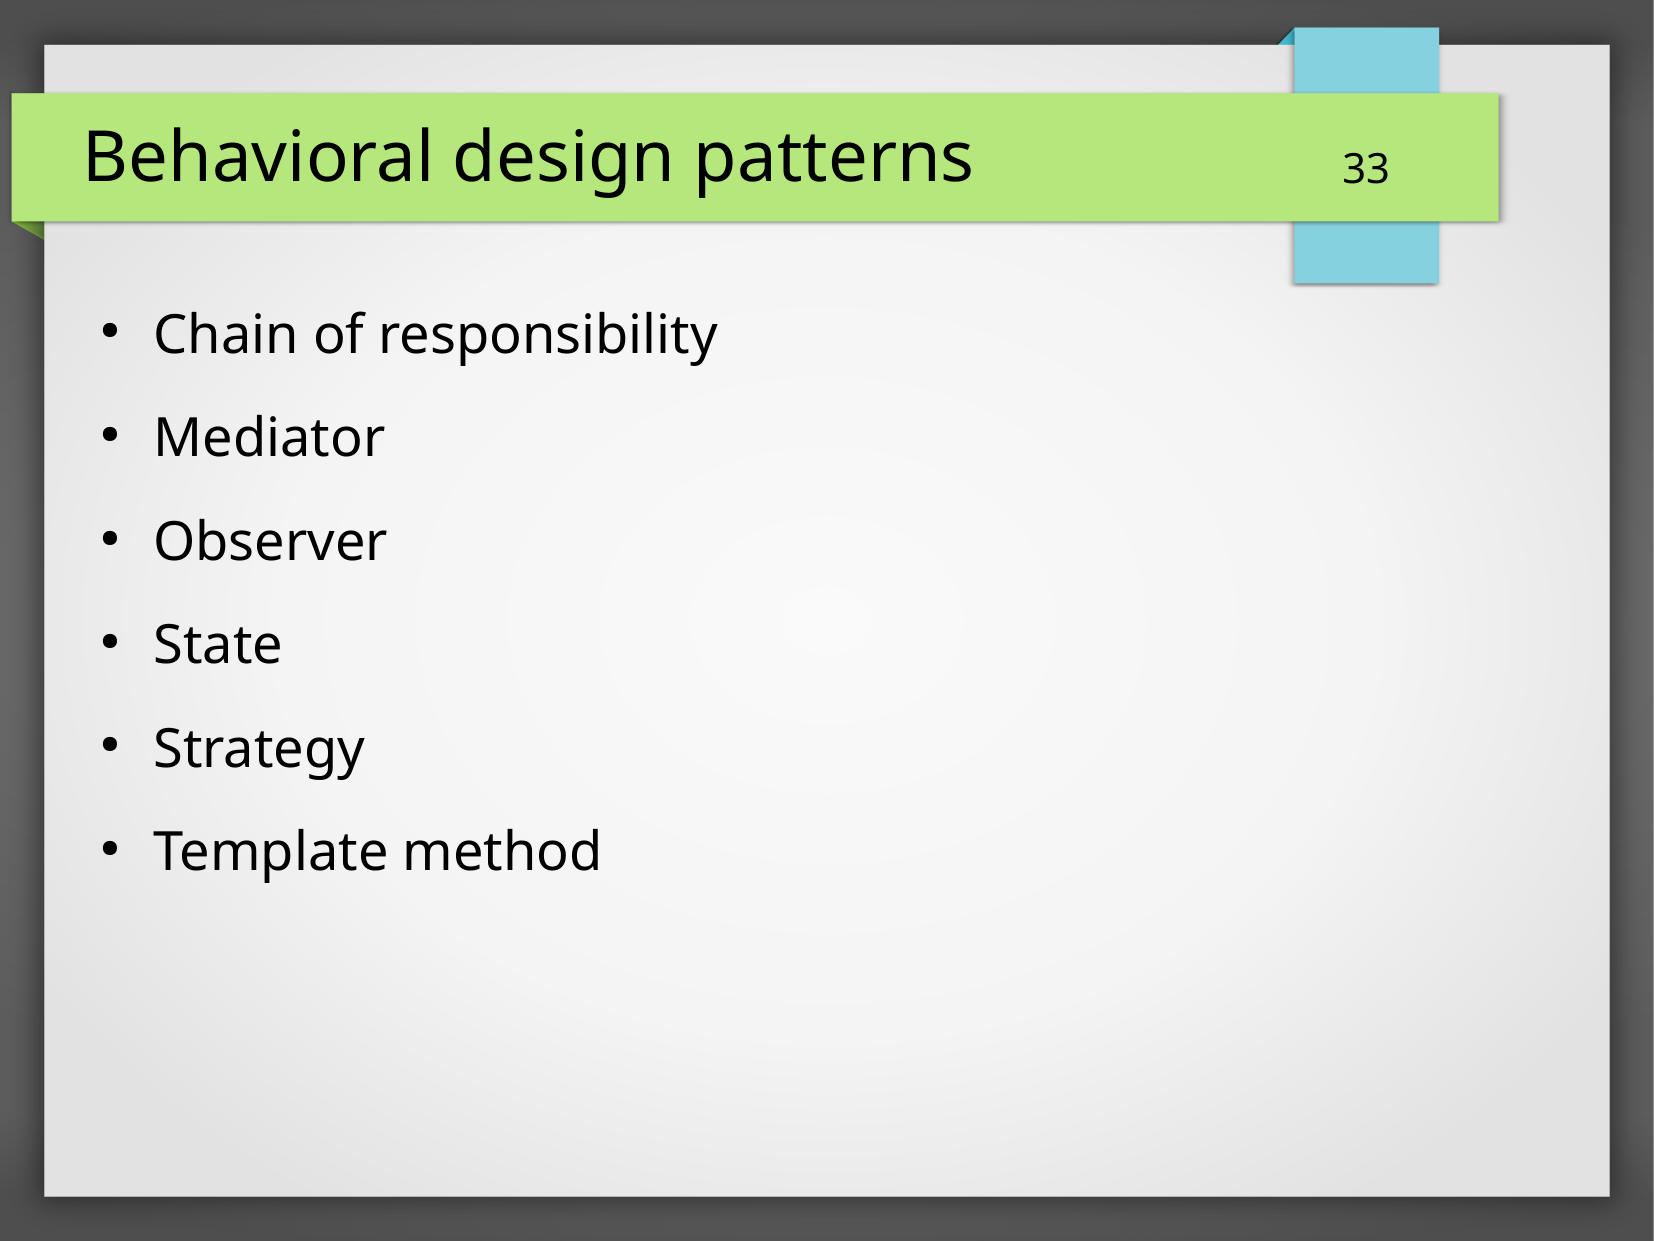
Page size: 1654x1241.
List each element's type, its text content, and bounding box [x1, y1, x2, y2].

title Behavioral design patterns [82, 94, 1264, 213]
picture [0, 0, 1654, 1241]
list Chain of responsibility Mediator Observer State Strategy Template method [82, 295, 809, 1015]
text_box <number> [1254, 131, 1479, 207]
